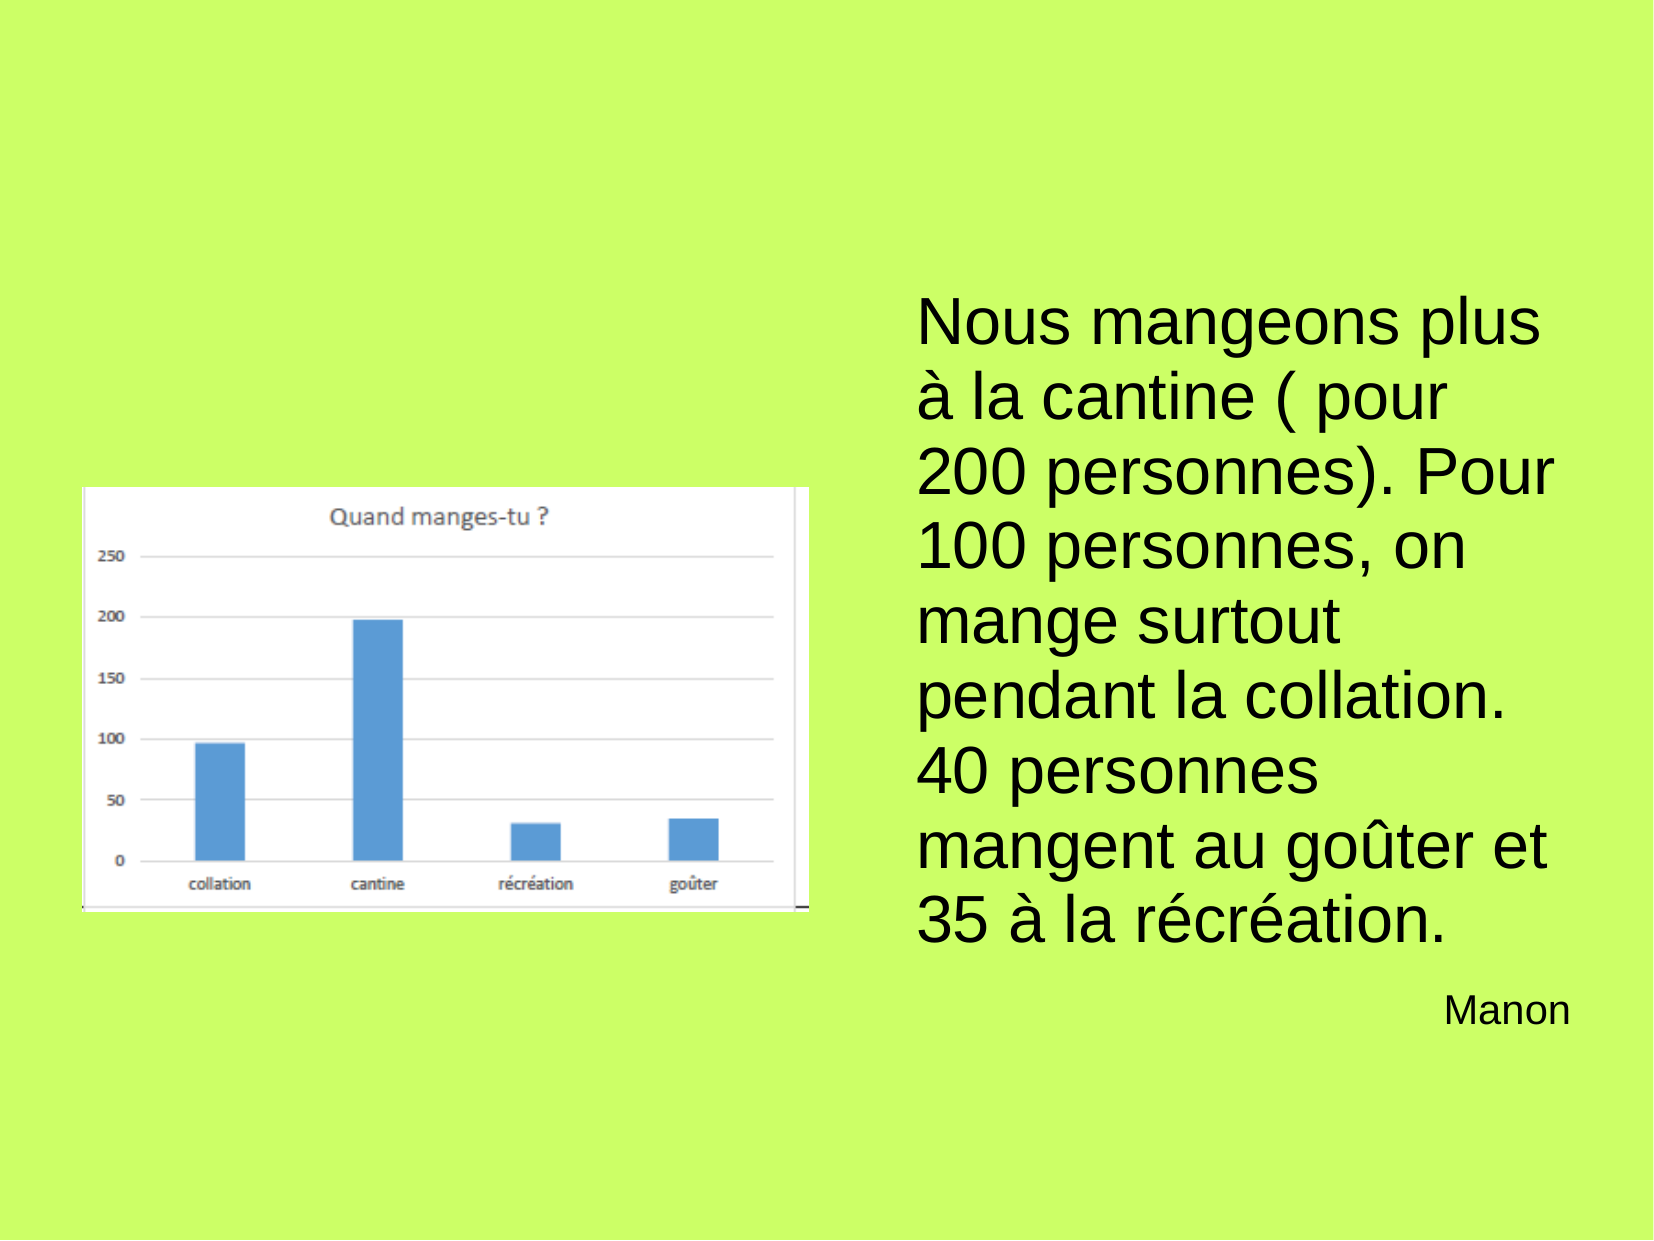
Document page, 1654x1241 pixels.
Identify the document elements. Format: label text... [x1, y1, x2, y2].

list Nous mangeons plus à la cantine ( pour 200 personnes). Pour 100 personnes, on mange surtout pendant la collation. 40 personnes mangent au goûter et 35 à la récréation. Manon [845, 284, 1572, 1103]
picture [82, 487, 809, 912]
